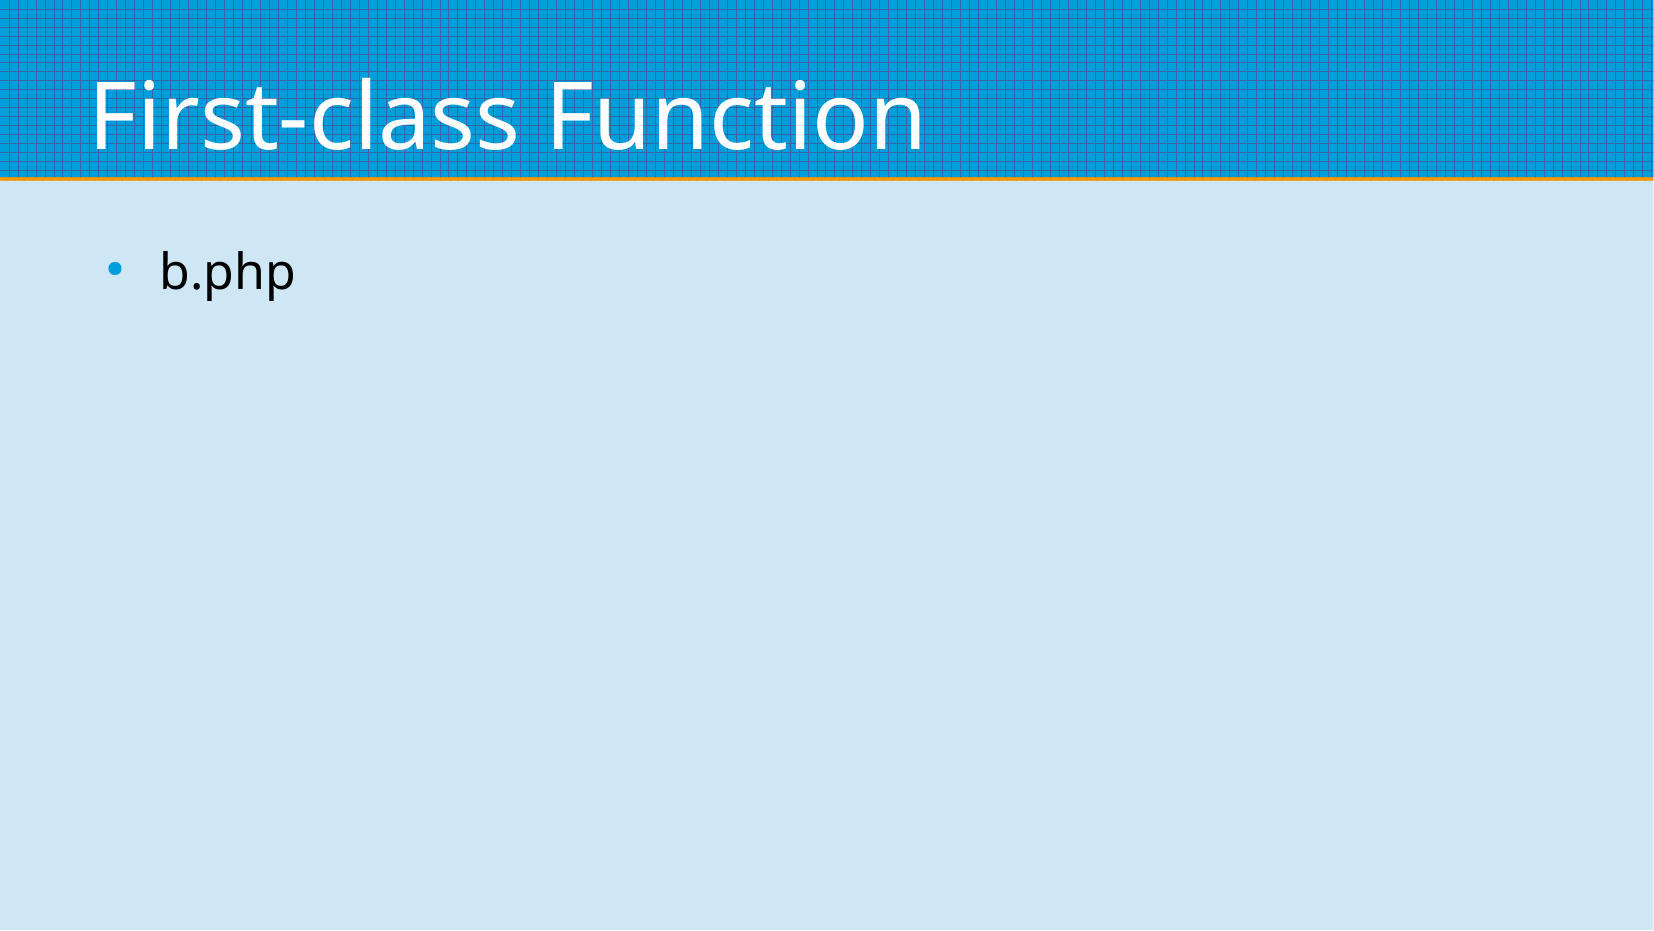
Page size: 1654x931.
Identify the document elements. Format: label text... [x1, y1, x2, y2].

title First-class Function [88, 14, 1565, 178]
list b.php [88, 236, 1565, 813]
